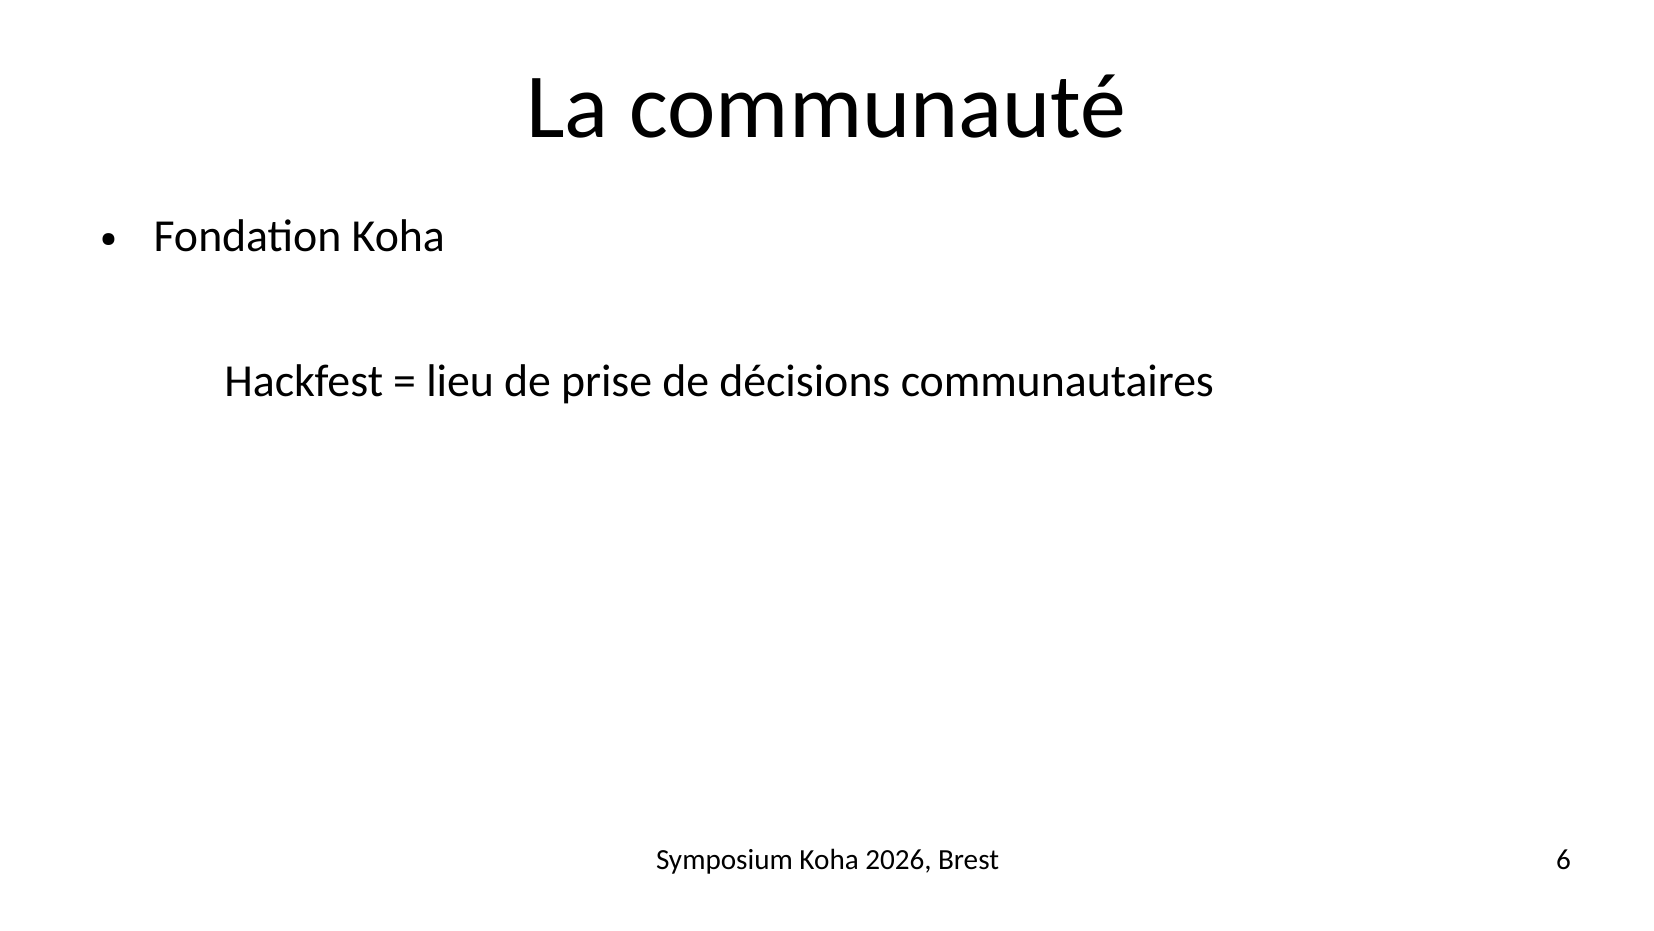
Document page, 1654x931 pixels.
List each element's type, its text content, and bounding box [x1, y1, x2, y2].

list Fondation Koha Hackfest = lieu de prise de décisions communautaires [82, 217, 1571, 758]
title La communauté [82, 37, 1571, 193]
